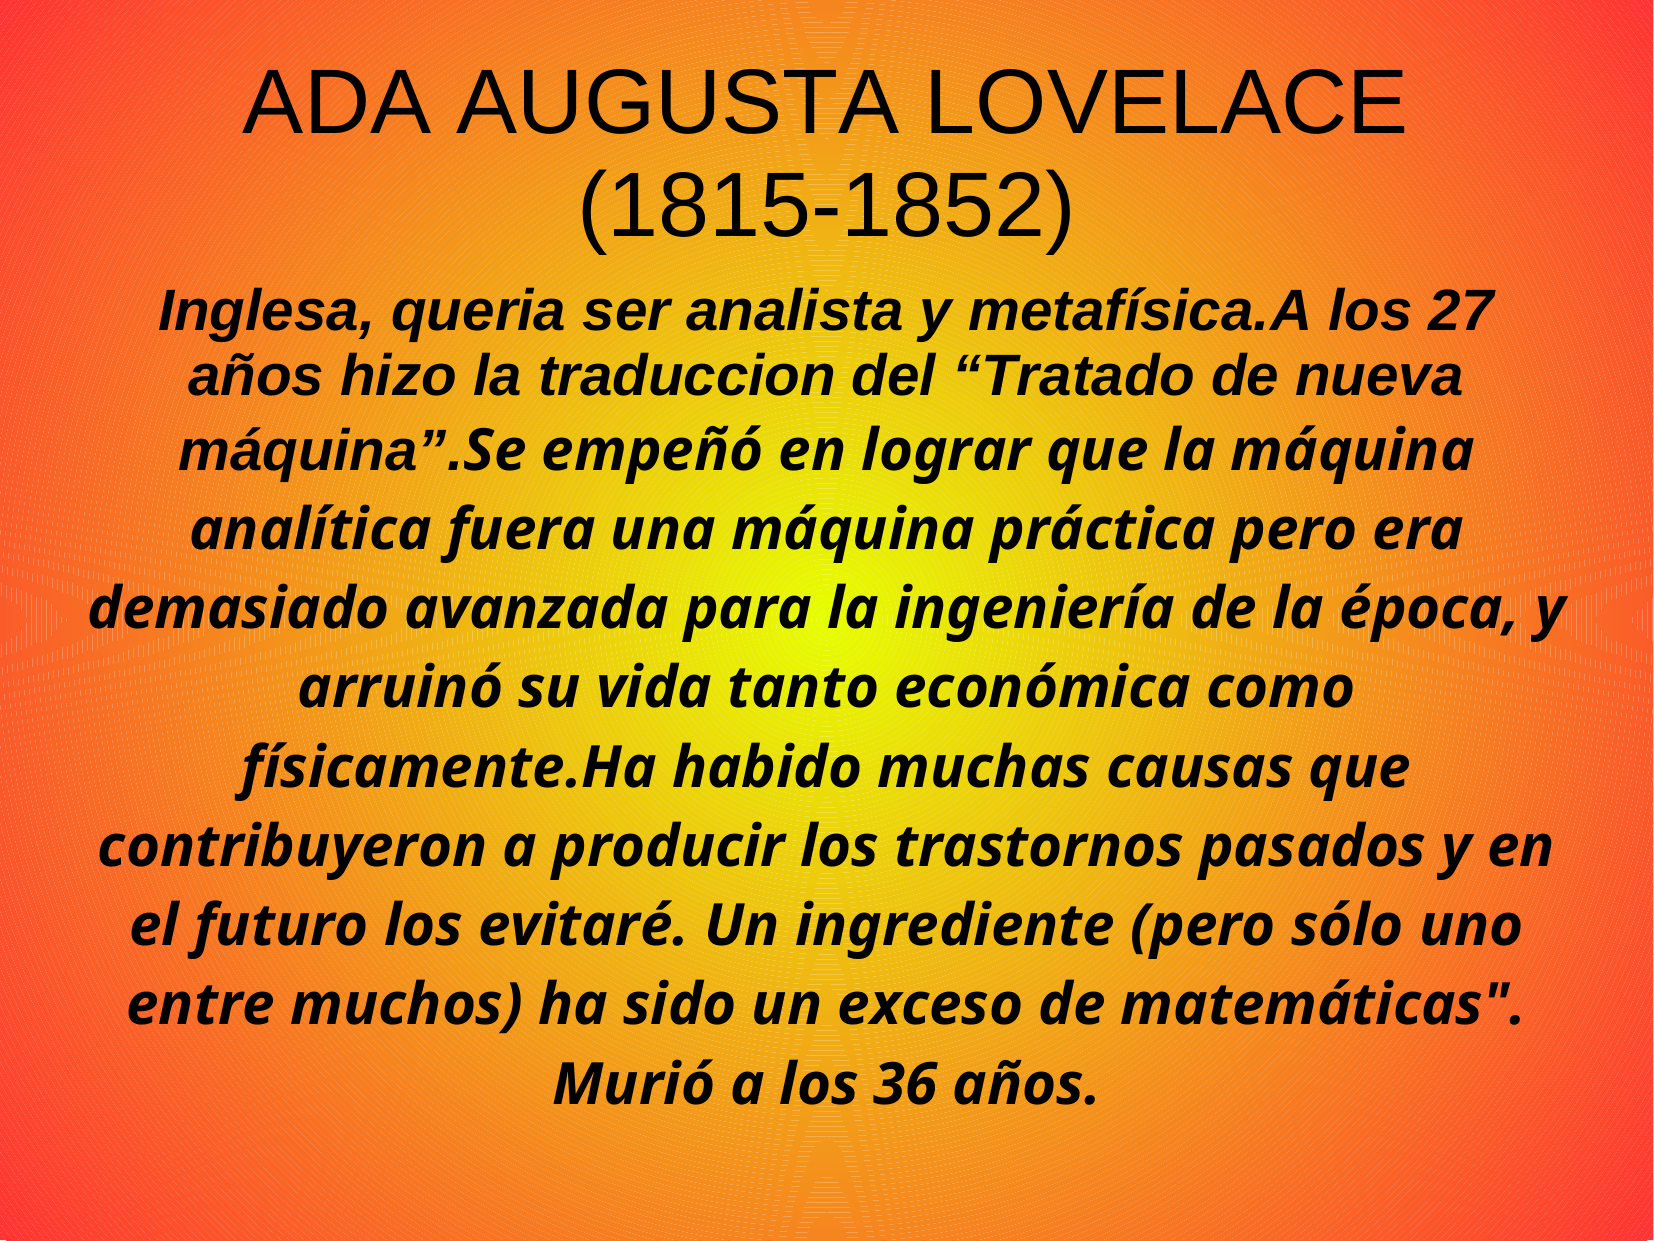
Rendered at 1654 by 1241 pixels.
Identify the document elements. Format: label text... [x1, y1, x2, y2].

title ADA AUGUSTA LOVELACE (1815-1852) [82, 49, 1571, 257]
subtitle Inglesa, queria ser analista y metafísica.A los 27 años hizo la traduccion del “Tratado de nueva máquina”.Se empeñó en lograr que la máquina analítica fuera una máquina práctica pero era demasiado avanzada para la ingeniería de la época, y arruinó su vida tanto económica como físicamente.Ha habido muchas causas que contribuyeron a producir los trastornos pasados y en el futuro los evitaré. Un ingrediente (pero sólo uno entre muchos) ha sido un exceso de matemáticas". Murió a los 36 años. [82, 290, 1571, 1109]
